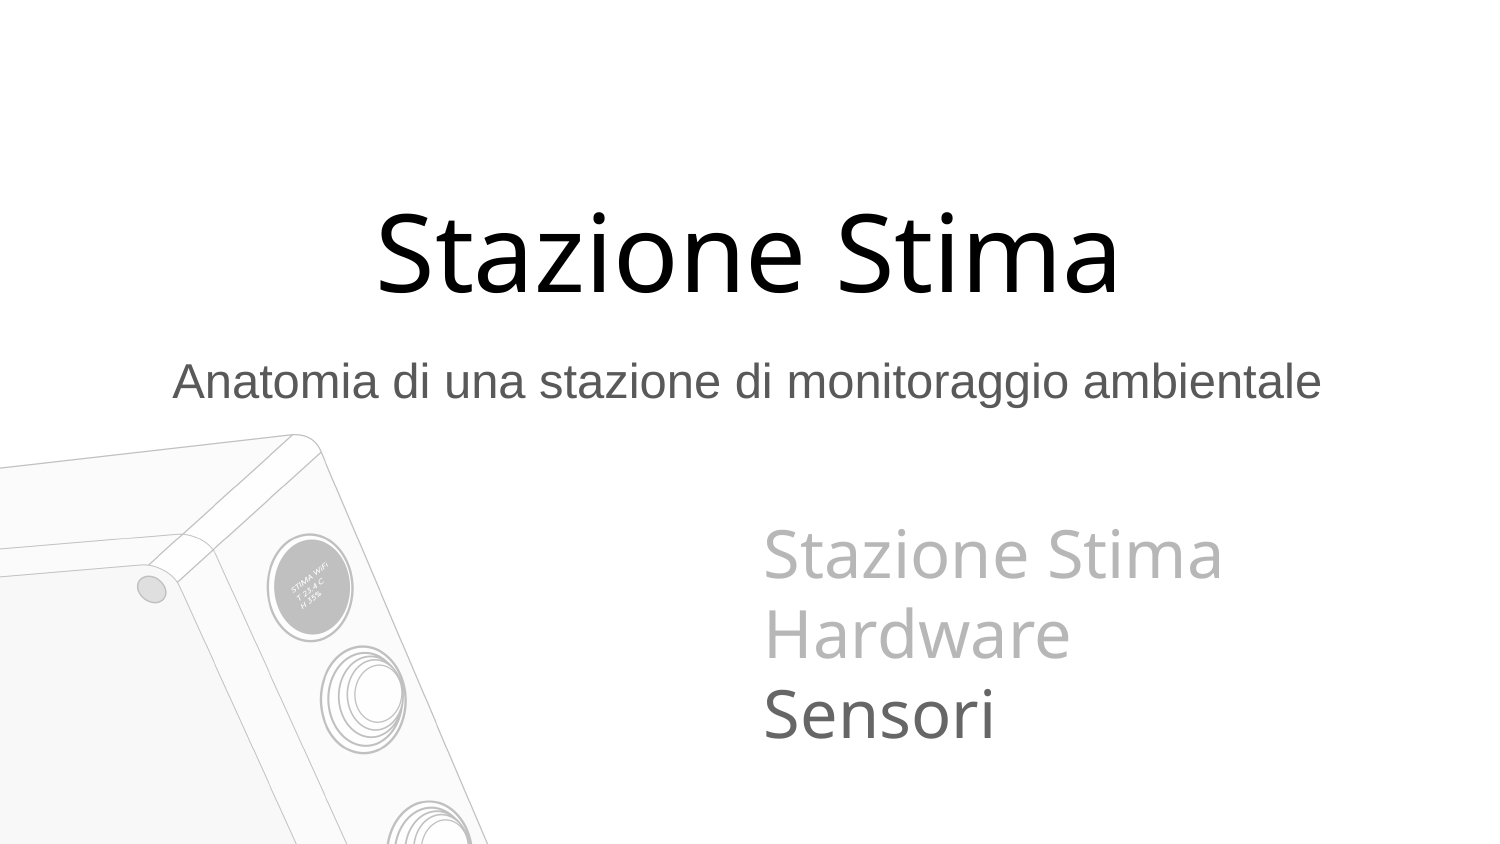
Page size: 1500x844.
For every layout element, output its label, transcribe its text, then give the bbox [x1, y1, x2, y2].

title Stazione Stima [51, 122, 1449, 459]
subtitle Anatomia di una stazione di monitoraggio ambientale [49, 334, 1447, 465]
picture [0, 434, 492, 844]
text_box Stazione Stima Hardware Sensori [749, 496, 1372, 767]
